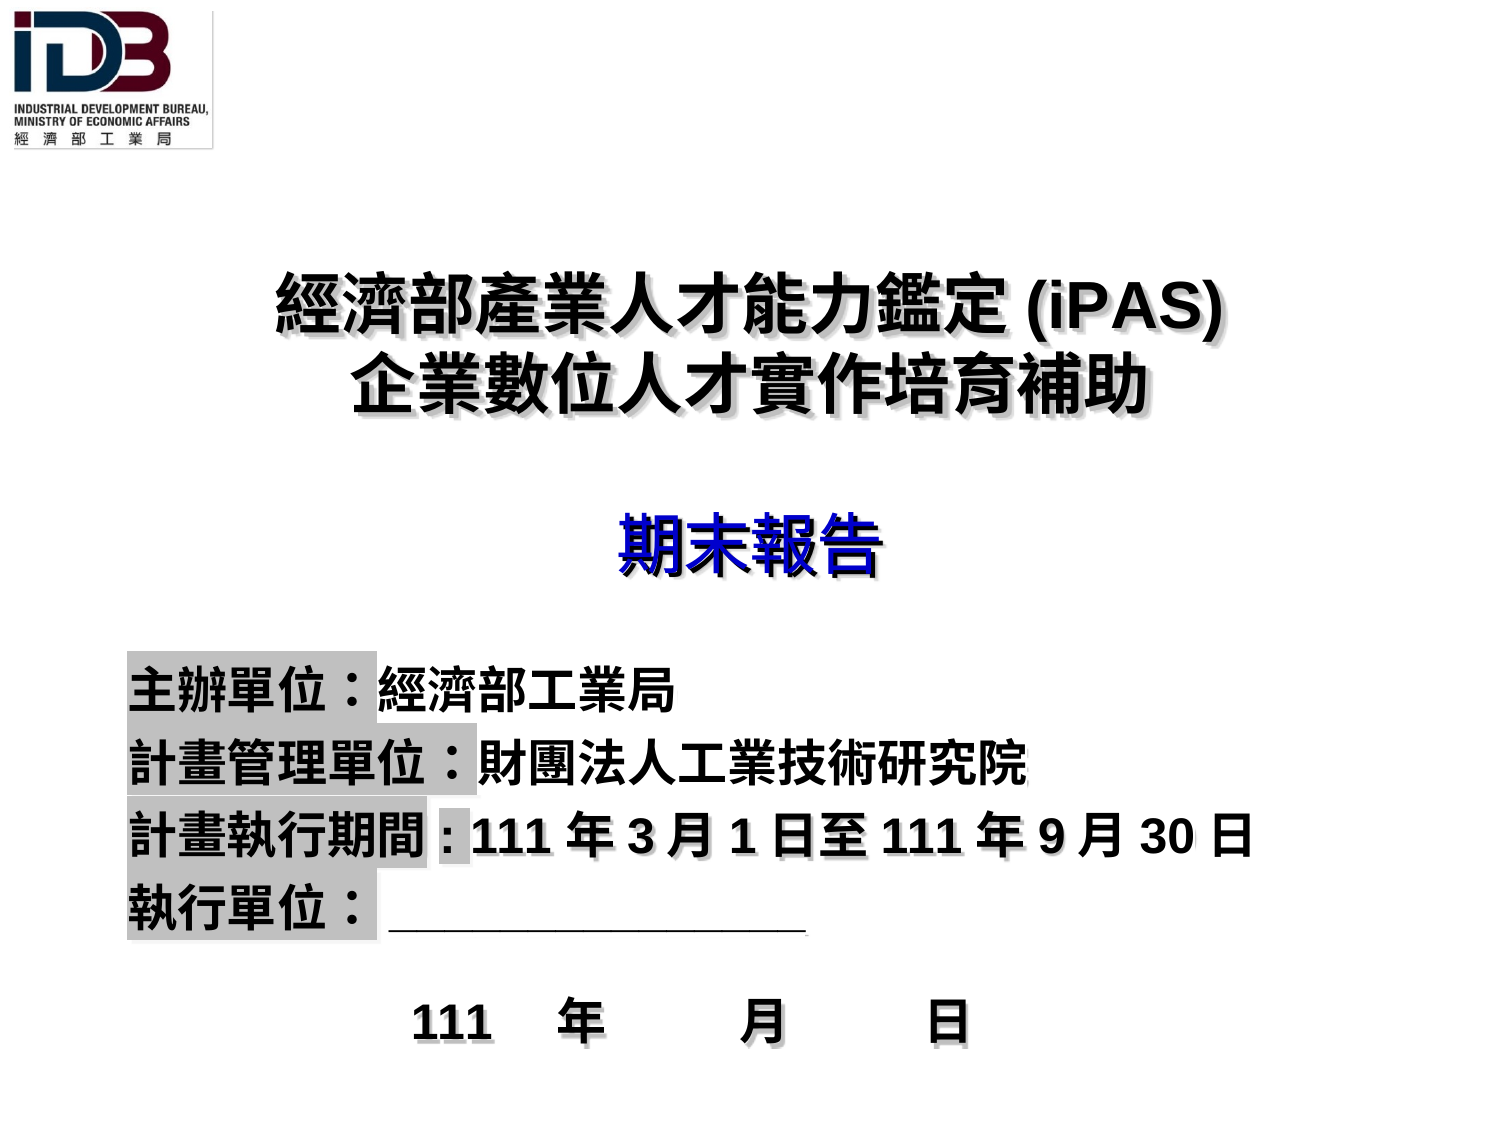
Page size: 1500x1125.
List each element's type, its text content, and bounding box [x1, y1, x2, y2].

subtitle 主辦單位：經濟部工業局 計畫管理單位：財團法人工業技術研究院 計畫執行期間: 111年3月1日至111年9月30日 執行單位：_______________ 111 年 月 日 [112, 631, 1388, 1002]
title 經濟部產業人才能力鑑定(iPAS) 企業數位人才實作培育補助 期末報告 [0, 208, 1500, 636]
